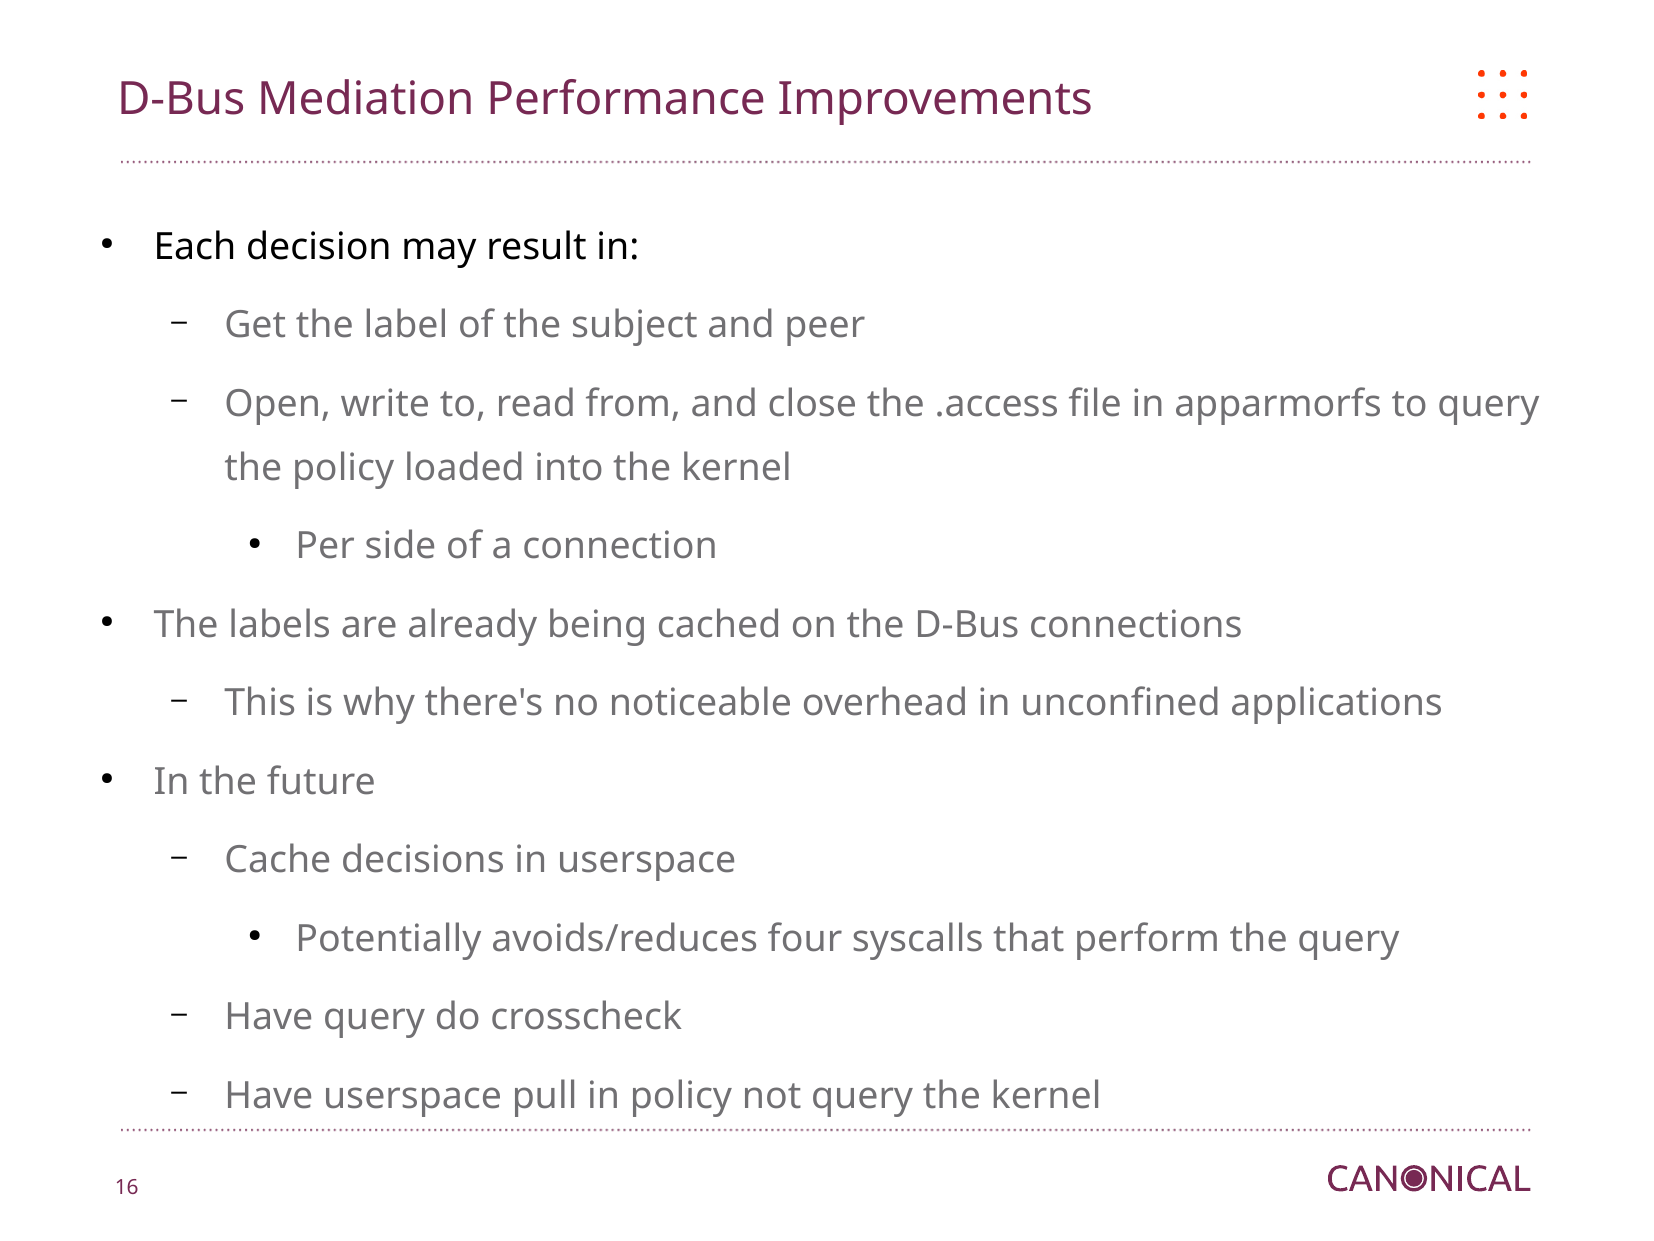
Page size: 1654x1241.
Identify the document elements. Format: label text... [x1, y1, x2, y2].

picture [111, 1127, 1533, 1134]
title D-Bus Mediation Performance Improvements [117, 71, 1447, 123]
picture [1478, 70, 1527, 119]
list Each decision may result in: Get the label of the subject and peer Open, write to, read from, and close the .access file in apparmorfs to query the policy loaded into the kernel Per side of a connection The labels are already being cached on the D-Bus connections This is why there's no noticeable overhead in unconfined applications In the future Cache decisions in userspace Potentially avoids/reduces four syscalls that perform the query Have query do crosscheck Have userspace pull in policy not query the kernel [82, 206, 1571, 979]
picture [111, 159, 1533, 166]
